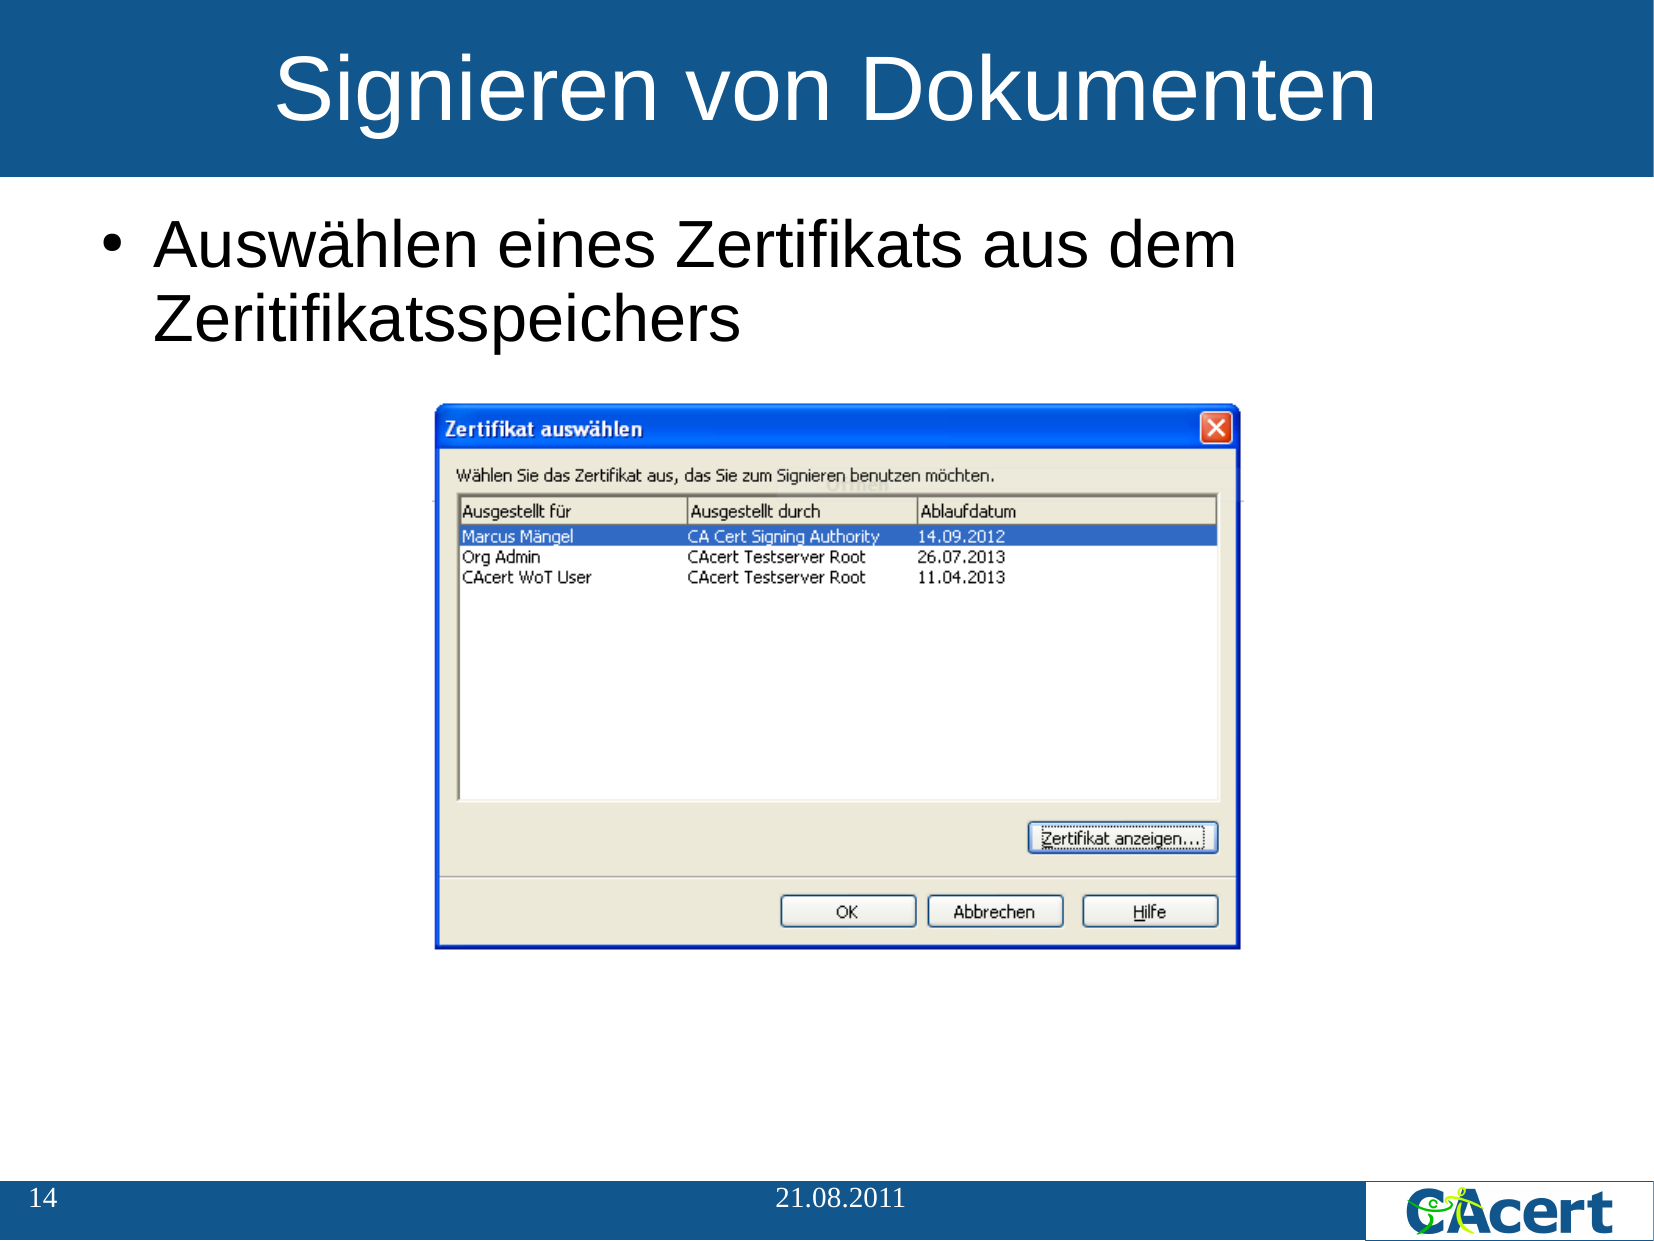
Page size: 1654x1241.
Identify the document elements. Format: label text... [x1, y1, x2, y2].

picture [432, 399, 1244, 957]
title Signieren von Dokumenten [82, 0, 1571, 178]
list Auswählen eines Zertifikats aus dem Zeritifikatsspeichers [82, 206, 1571, 1152]
picture [1406, 1186, 1613, 1235]
